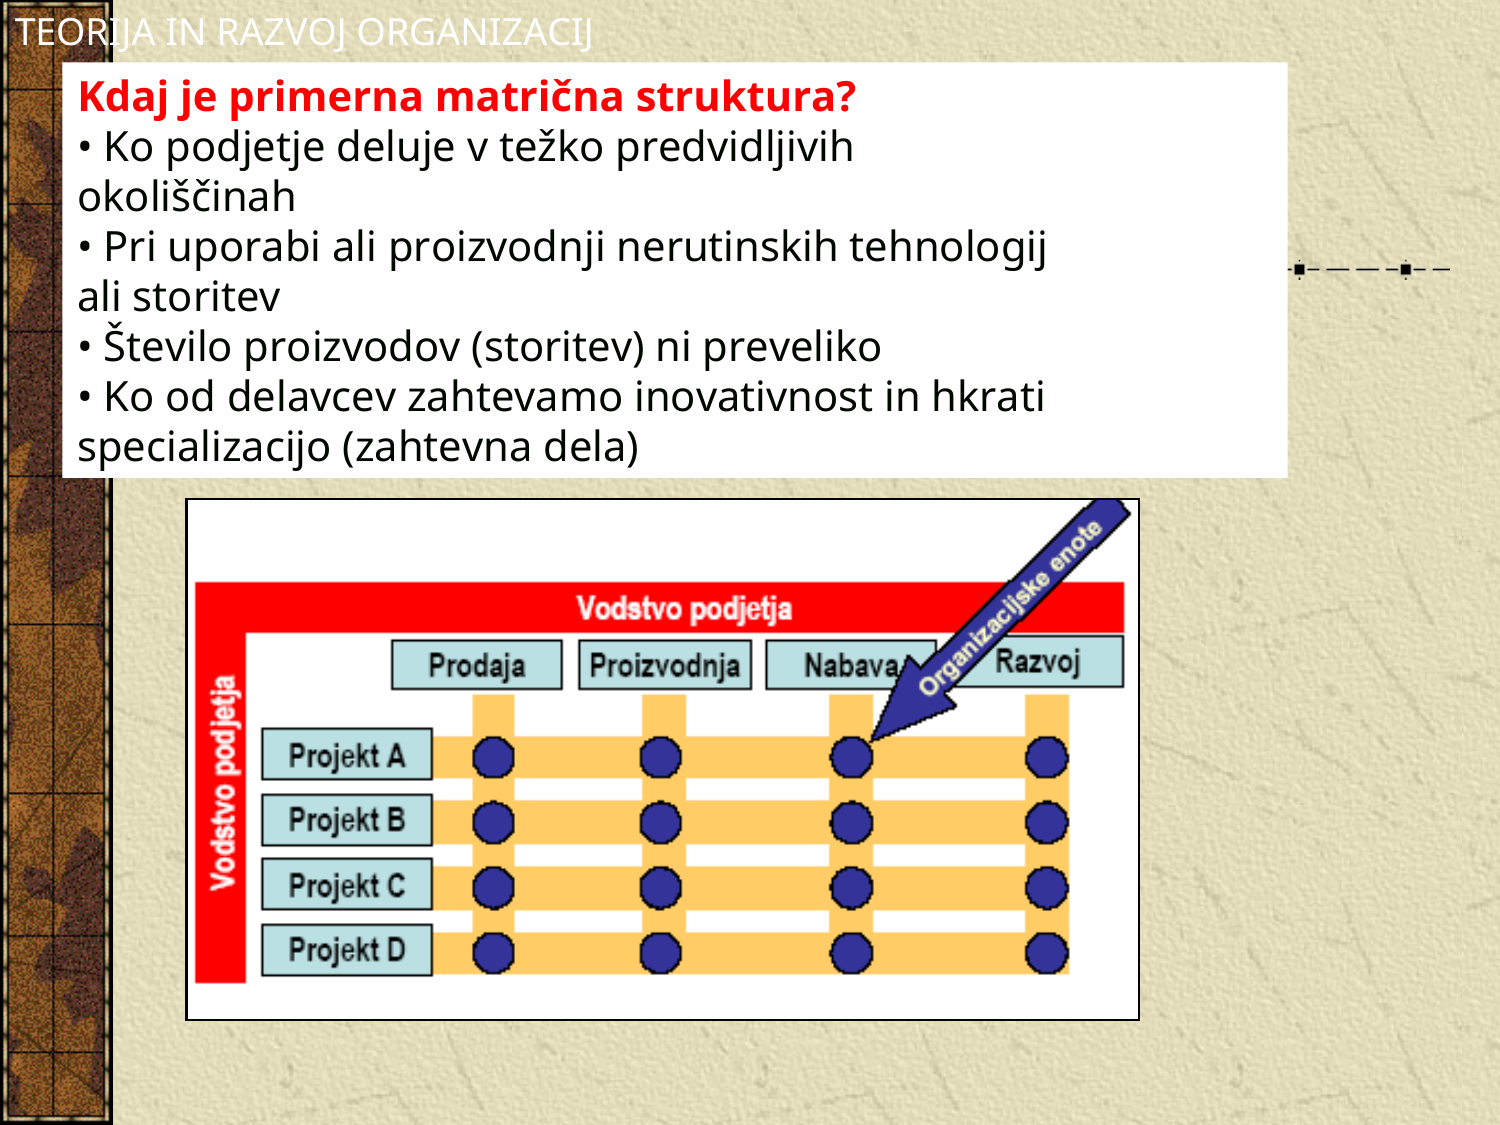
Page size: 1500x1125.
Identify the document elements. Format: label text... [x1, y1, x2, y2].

picture [0, 0, 1500, 1125]
text_box Kdaj je primerna matrična struktura? • Ko podjetje deluje v težko predvidljivih okoliščinah • Pri uporabi ali proizvodnji nerutinskih tehnologij ali storitev • Število proizvodov (storitev) ni preveliko • Ko od delavcev zahtevamo inovativnost in hkrati specializacijo (zahtevna dela) [62, 62, 1288, 478]
text_box TEORIJA IN RAZVOJ ORGANIZACIJ [0, 0, 813, 61]
